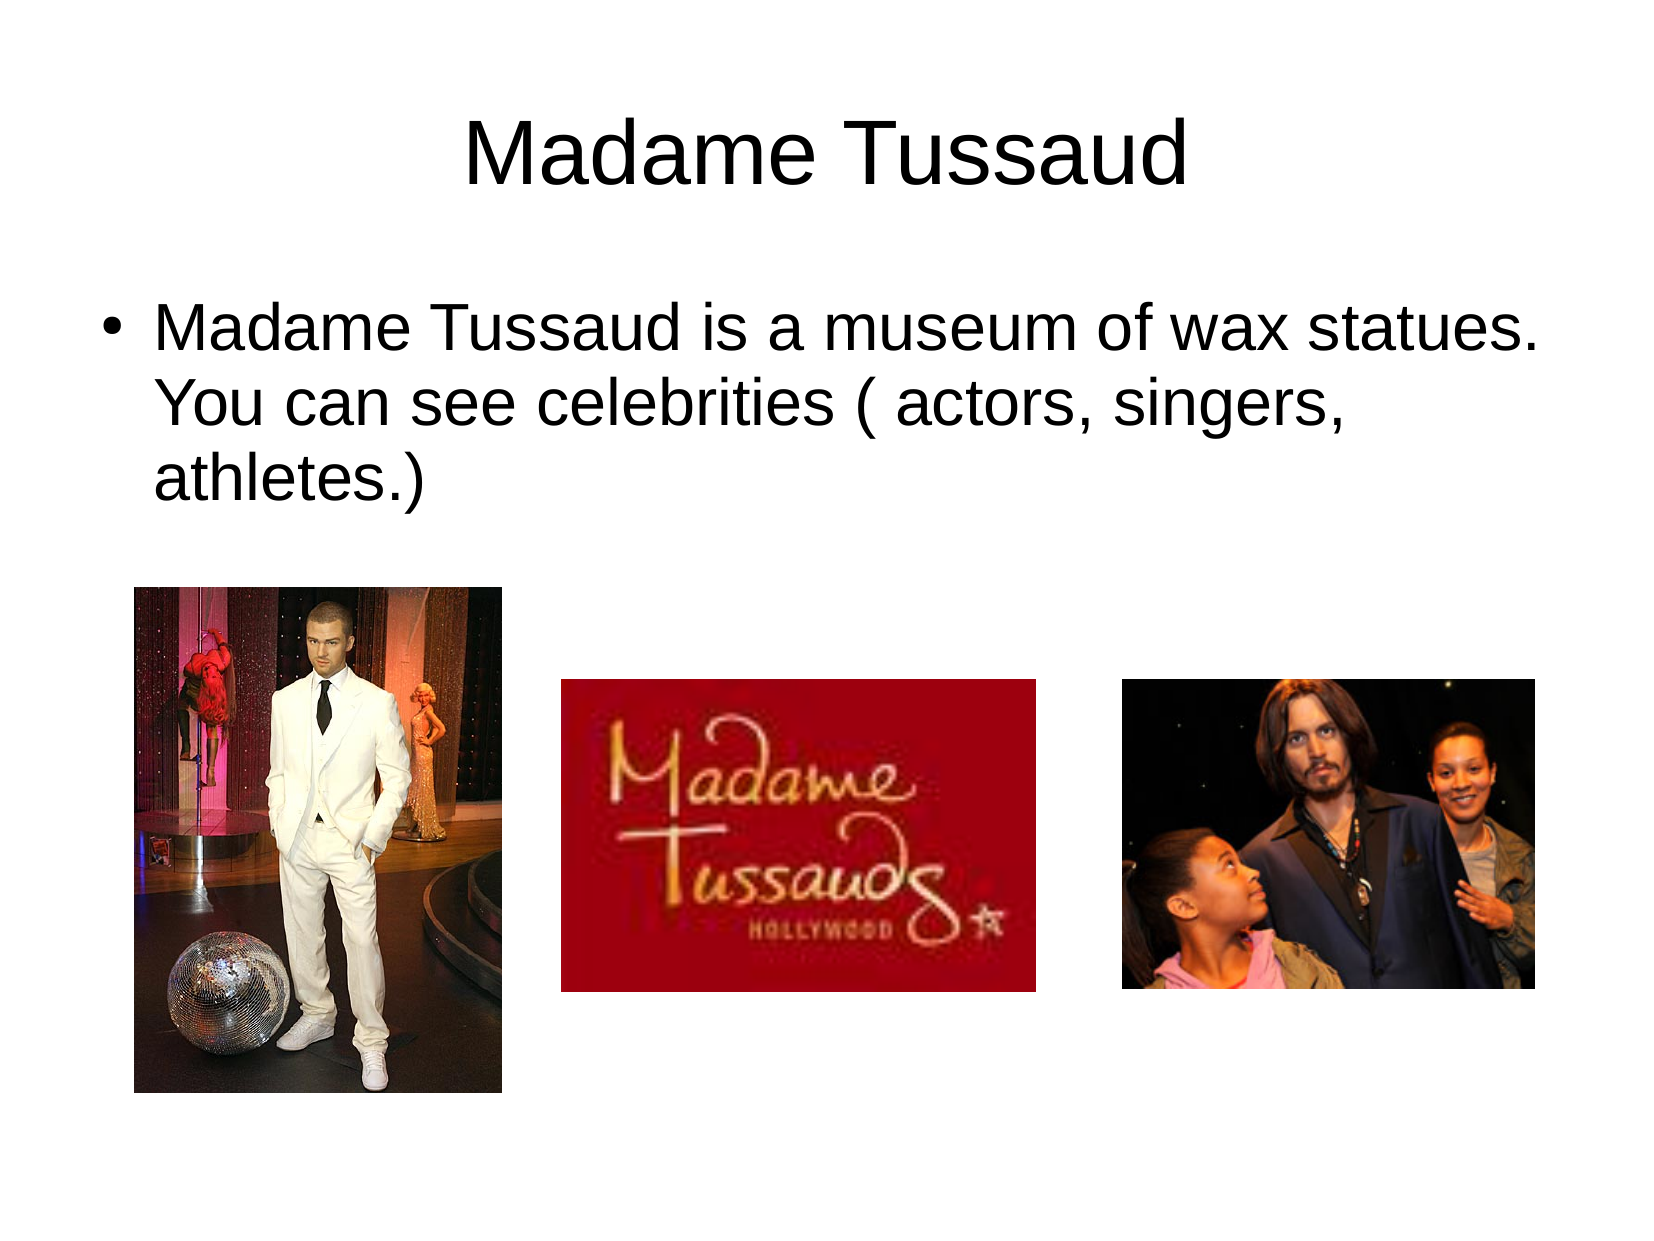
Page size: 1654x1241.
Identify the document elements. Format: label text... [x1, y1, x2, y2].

list Madame Tussaud is a museum of wax statues. You can see celebrities ( actors, singers, athletes.) [82, 290, 1571, 1094]
picture [134, 587, 502, 1093]
picture [1122, 679, 1535, 989]
picture [561, 679, 1036, 992]
title Madame Tussaud [82, 56, 1571, 250]
